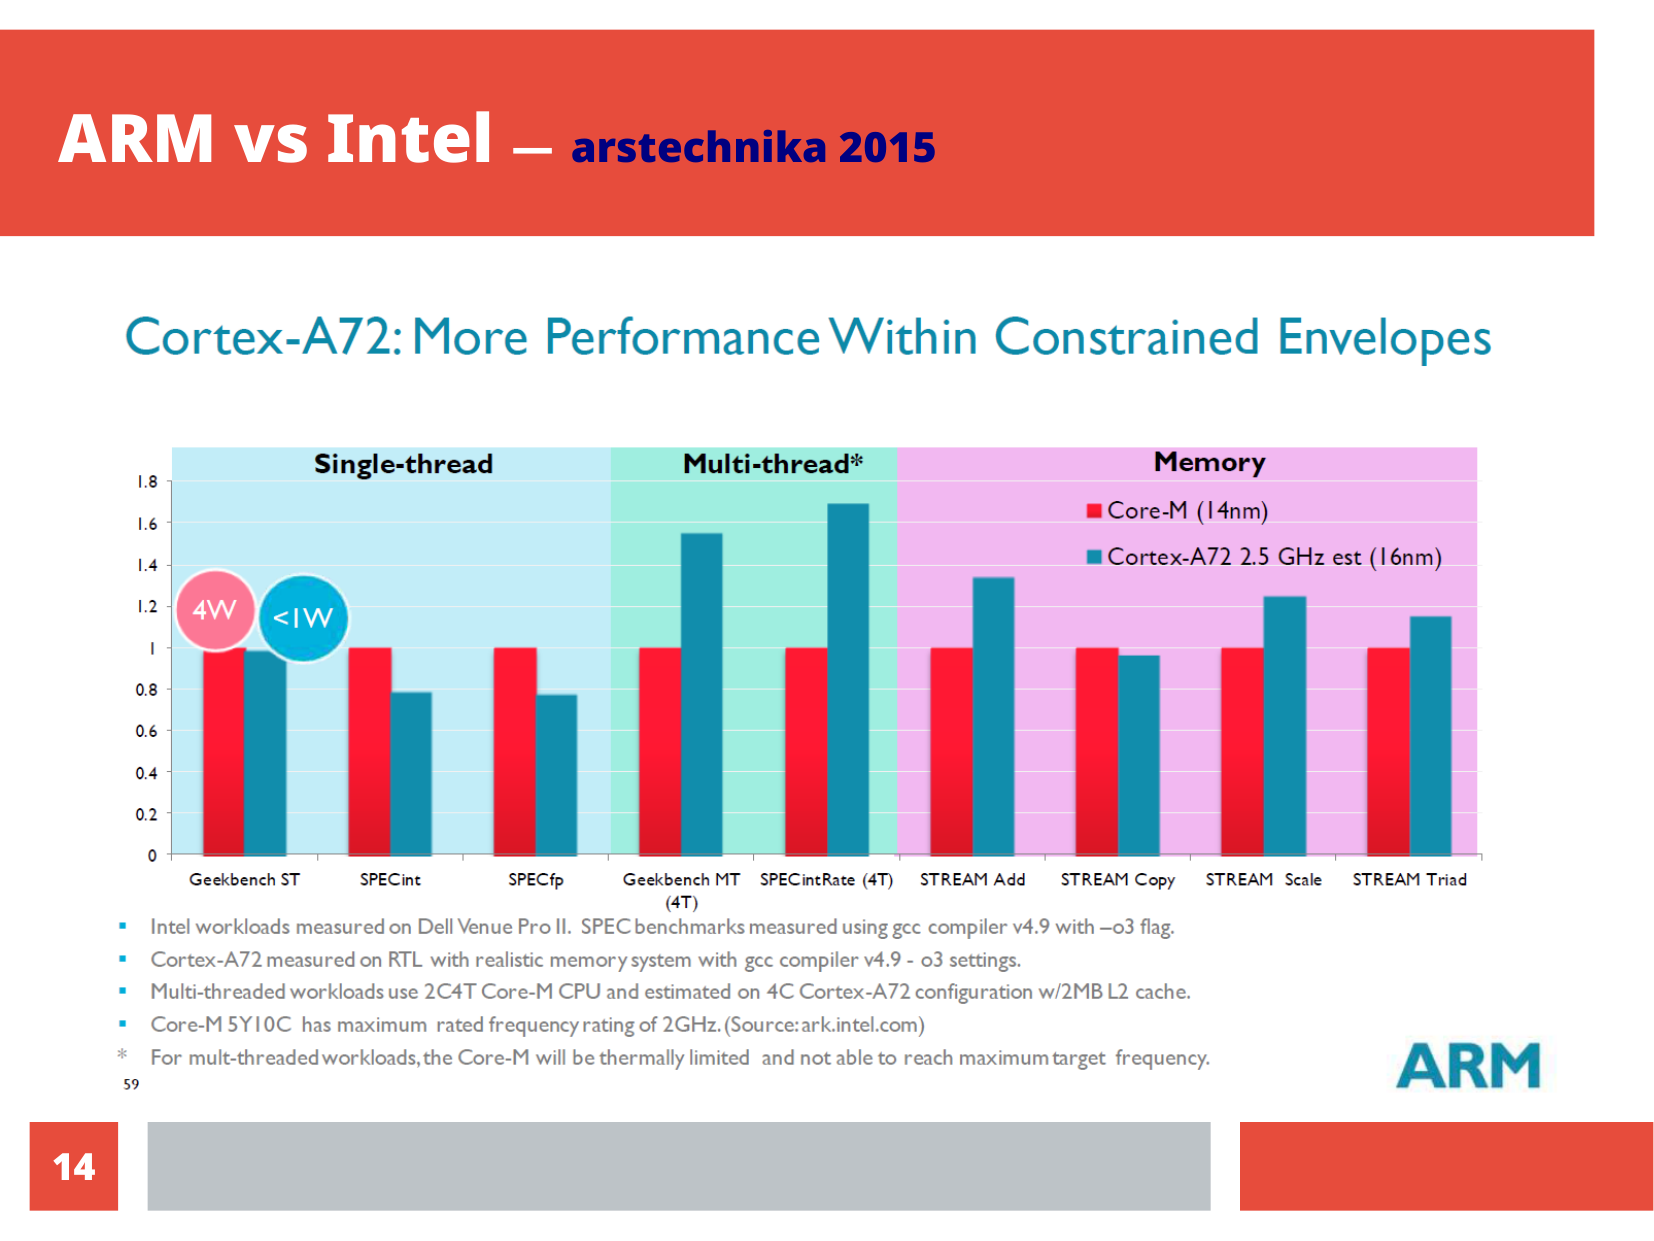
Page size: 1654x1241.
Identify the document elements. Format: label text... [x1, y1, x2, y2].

title ARM vs Intel — arstechnika 2015 [59, 91, 1595, 162]
picture [70, 264, 1570, 1108]
